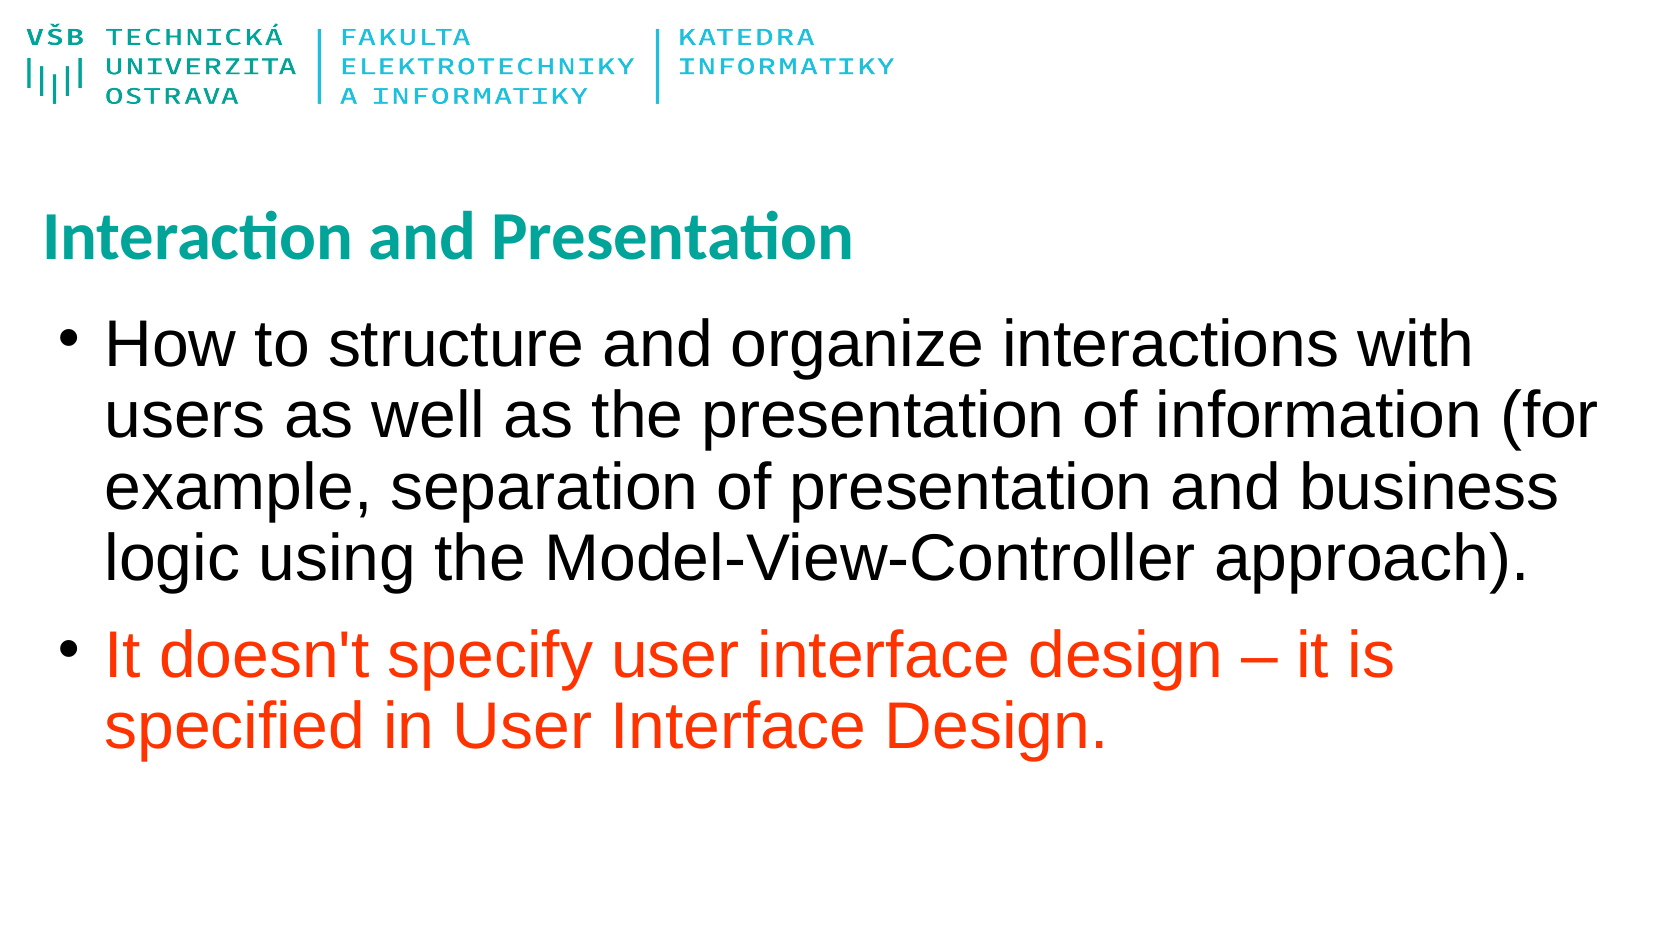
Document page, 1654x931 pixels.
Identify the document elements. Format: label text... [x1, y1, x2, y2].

title Interaction and Presentation [27, 142, 1628, 282]
list How to structure and organize interactions with users as well as the presentation of information (for example, separation of presentation and business logic using the Model-View-Controller approach). It doesn't specify user interface design – it is specified in User Interface Design. [27, 302, 1628, 842]
picture [26, 23, 894, 104]
